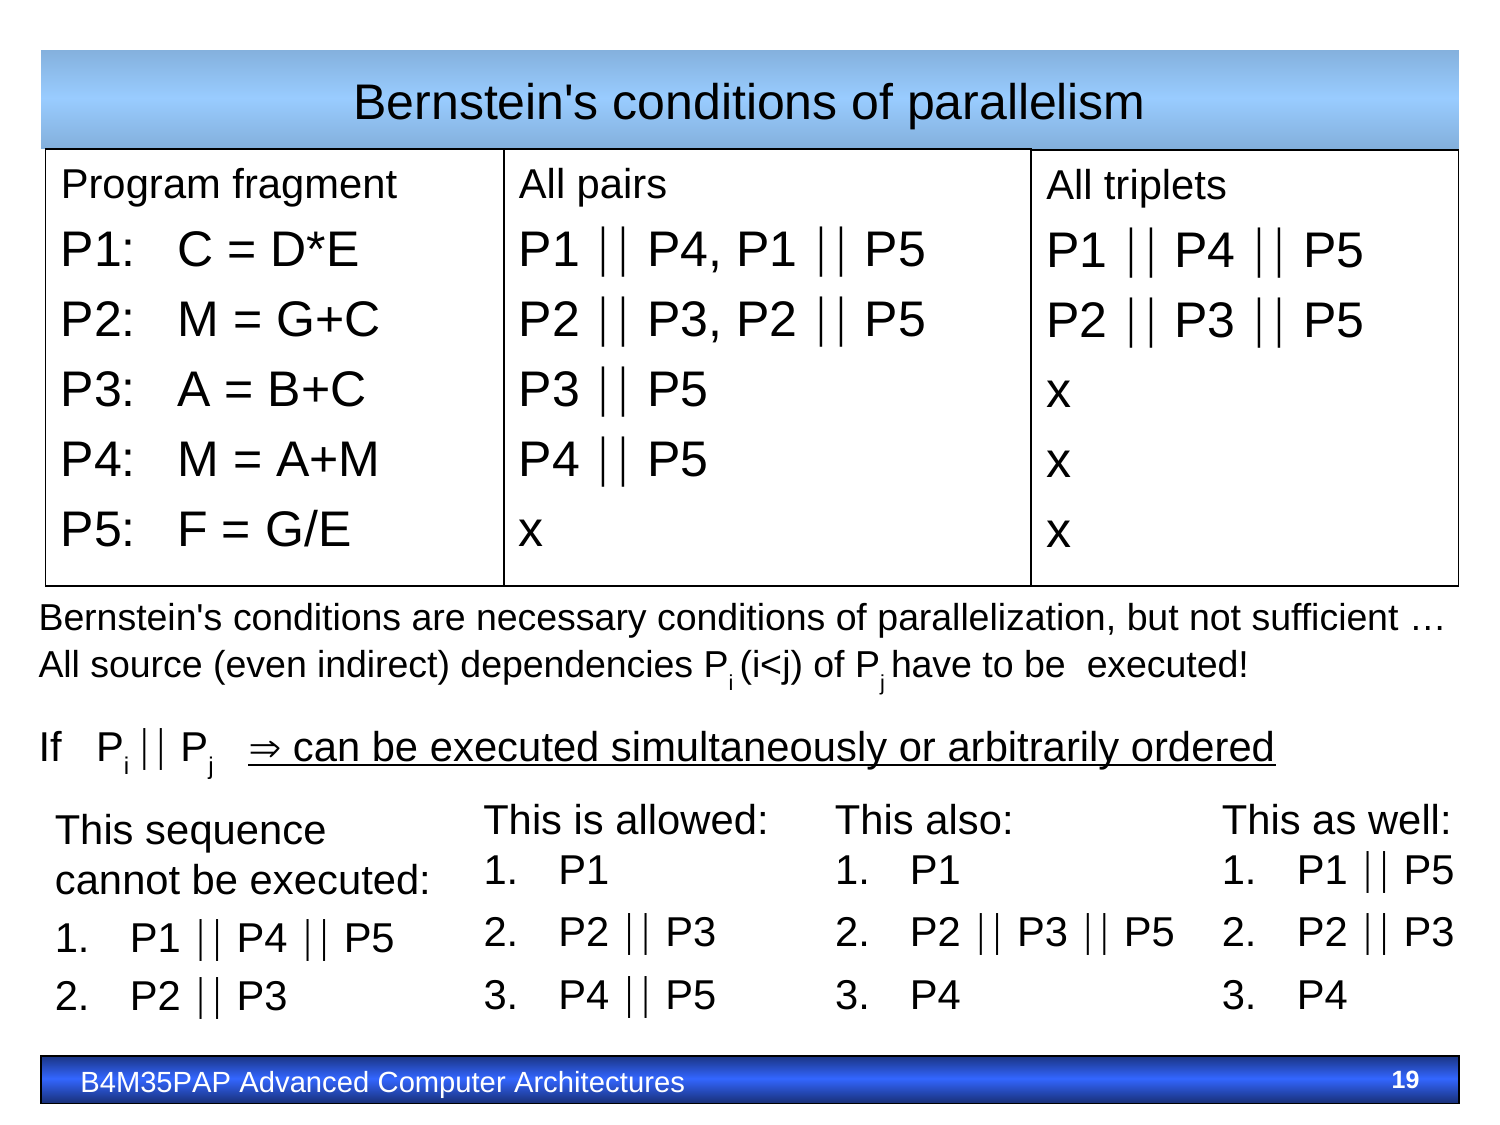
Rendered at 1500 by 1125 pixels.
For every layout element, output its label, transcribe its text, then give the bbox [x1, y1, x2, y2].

text_box All triplets P1  P4  P5 P2  P3  P5 x x x [1031, 150, 1459, 585]
title Bernstein's conditions of parallelism [41, 50, 1459, 149]
text_box This as well: P1  P5 P2  P3 P4 [1207, 785, 1489, 1076]
text_box This sequence cannot be executed: P1  P4  P5 P2  P3 [39, 794, 450, 1125]
text_box Bernstein's conditions are necessary conditions of parallelization, but not sufficient … All source (even indirect) dependencies Pi (i<j) of Pj have to be executed! If Pi  Pj  can be executed simultaneously or arbitrarily ordered [23, 585, 1489, 1020]
text_box This is allowed: P1 P2  P3 P4  P5 [468, 785, 820, 1076]
list All pairs P1  P4, P1  P5 P2  P3, P2  P5 P3  P5 P4  P5 x [503, 149, 1032, 585]
list Program fragment P1: C = D*E P2: M = G+C P3: A = B+C P4: M = A+M P5: F = G/E [45, 149, 503, 585]
text_box This also: P1 P2  P3  P5 P4 [820, 785, 1193, 1076]
